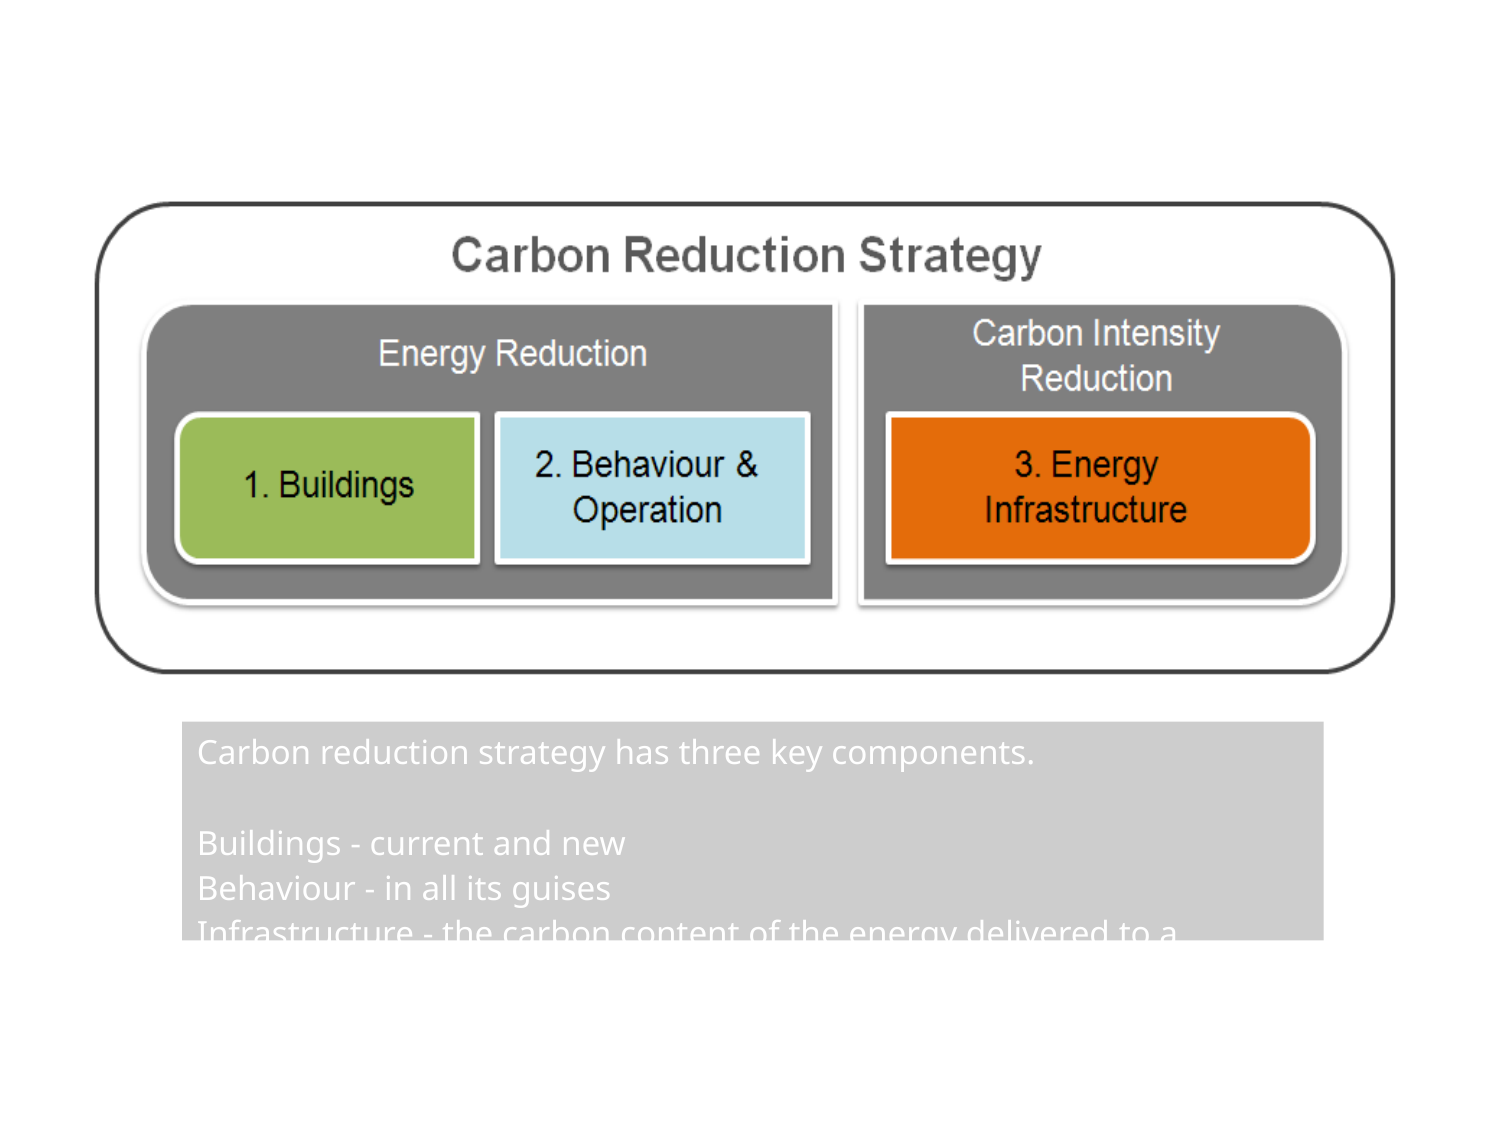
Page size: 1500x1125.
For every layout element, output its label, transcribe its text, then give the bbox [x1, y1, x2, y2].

text_box Carbon reduction strategy has three key components. Buildings - current and new Behaviour - in all its guises Infrastructure - the carbon content of the energy delivered to a building [182, 721, 1324, 941]
picture [82, 180, 1417, 701]
